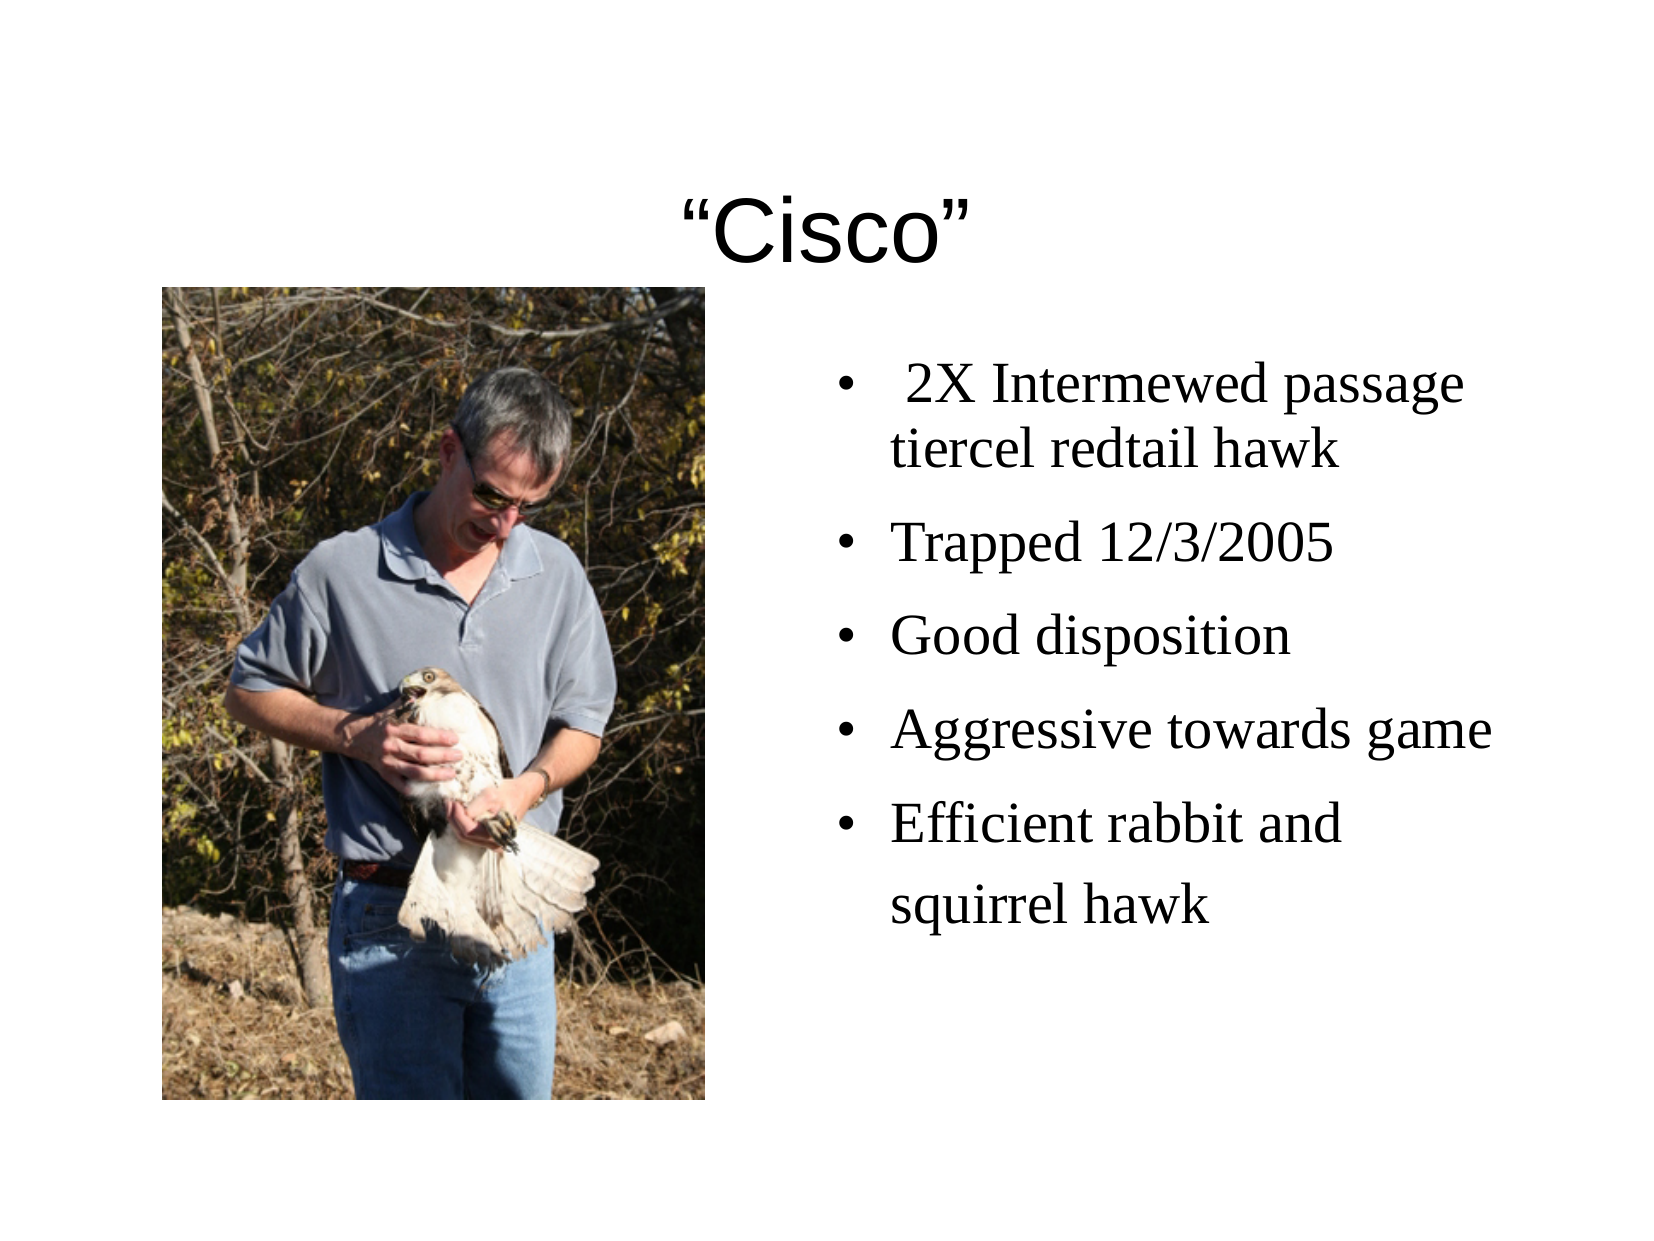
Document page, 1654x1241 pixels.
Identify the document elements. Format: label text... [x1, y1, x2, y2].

picture [162, 287, 705, 1101]
title “Cisco” [121, 147, 1532, 287]
list 2X Intermewed passage tiercel redtail hawk Trapped 12/3/2005 Good disposition Aggressive towards game Efficient rabbit and squirrel hawk [836, 350, 1514, 955]
